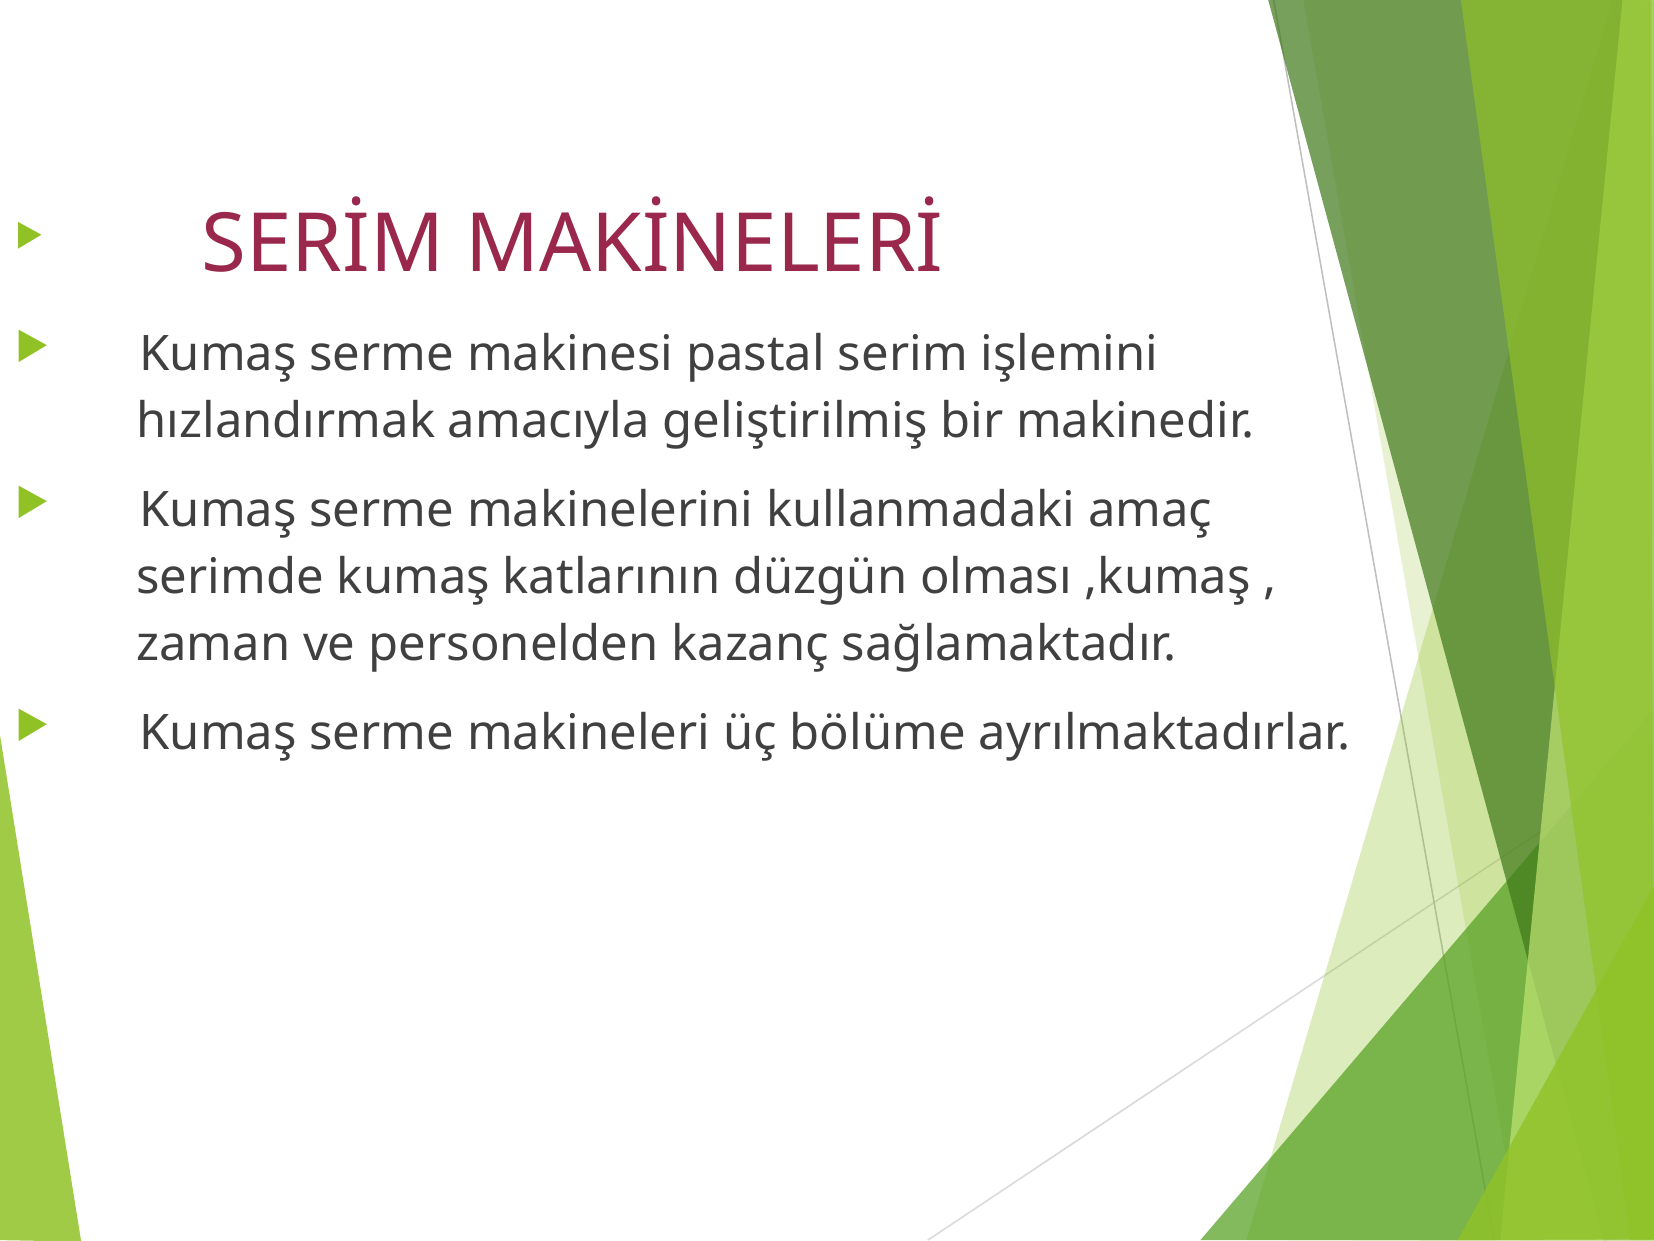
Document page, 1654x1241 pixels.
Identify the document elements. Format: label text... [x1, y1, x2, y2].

list SERİM MAKİNELERİ Kumaş serme makinesi pastal serim işlemini hızlandırmak amacıyla geliştirilmiş bir makinedir. Kumaş serme makinelerini kullanmadaki amaç serimde kumaş katlarının düzgün olması ,kumaş , zaman ve personelden kazanç sağlamaktadır. Kumaş serme makineleri üç bölüme ayrılmaktadırlar. [0, 177, 1381, 727]
